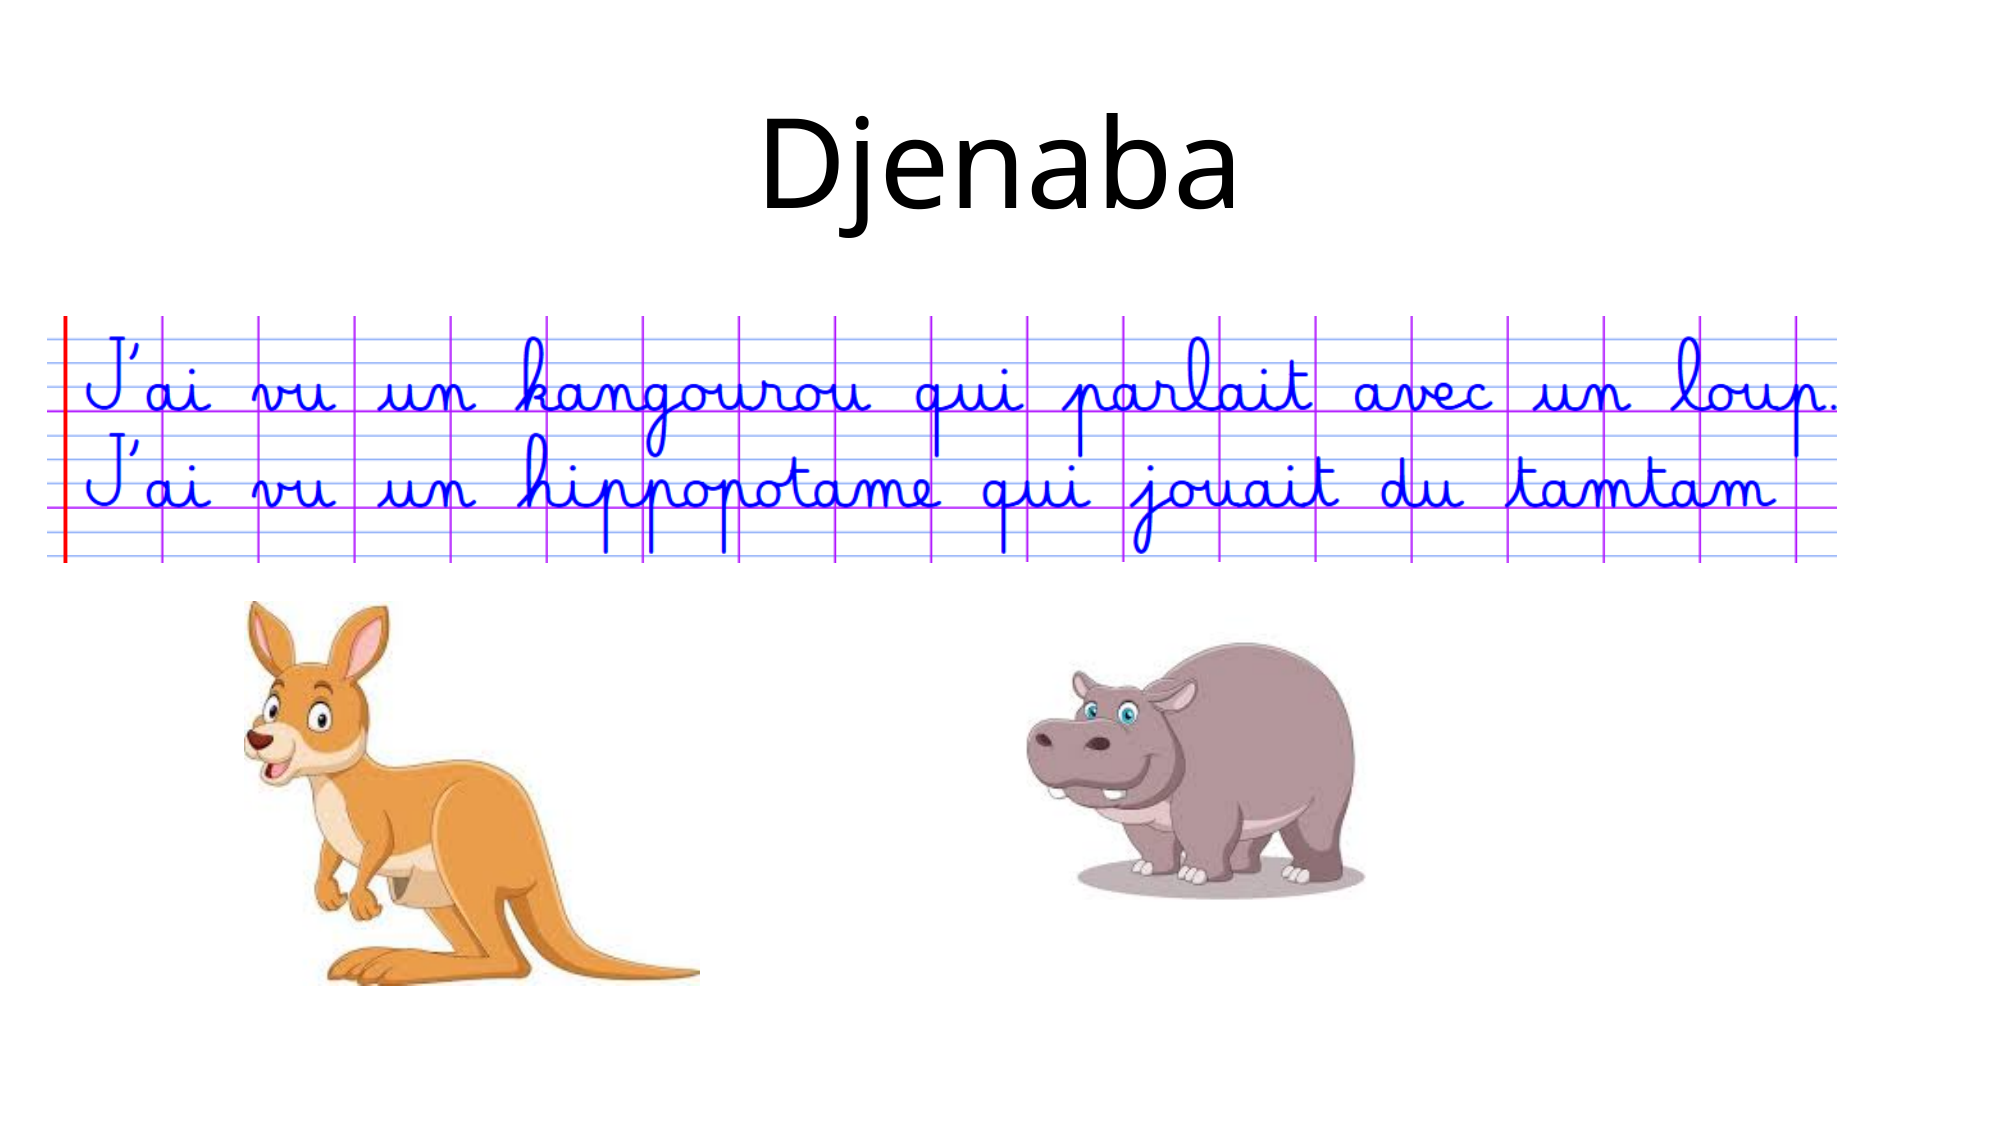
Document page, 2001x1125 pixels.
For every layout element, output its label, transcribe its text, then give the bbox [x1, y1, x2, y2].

title Djenaba [137, 59, 1863, 278]
picture [47, 316, 1837, 958]
picture [244, 601, 700, 986]
